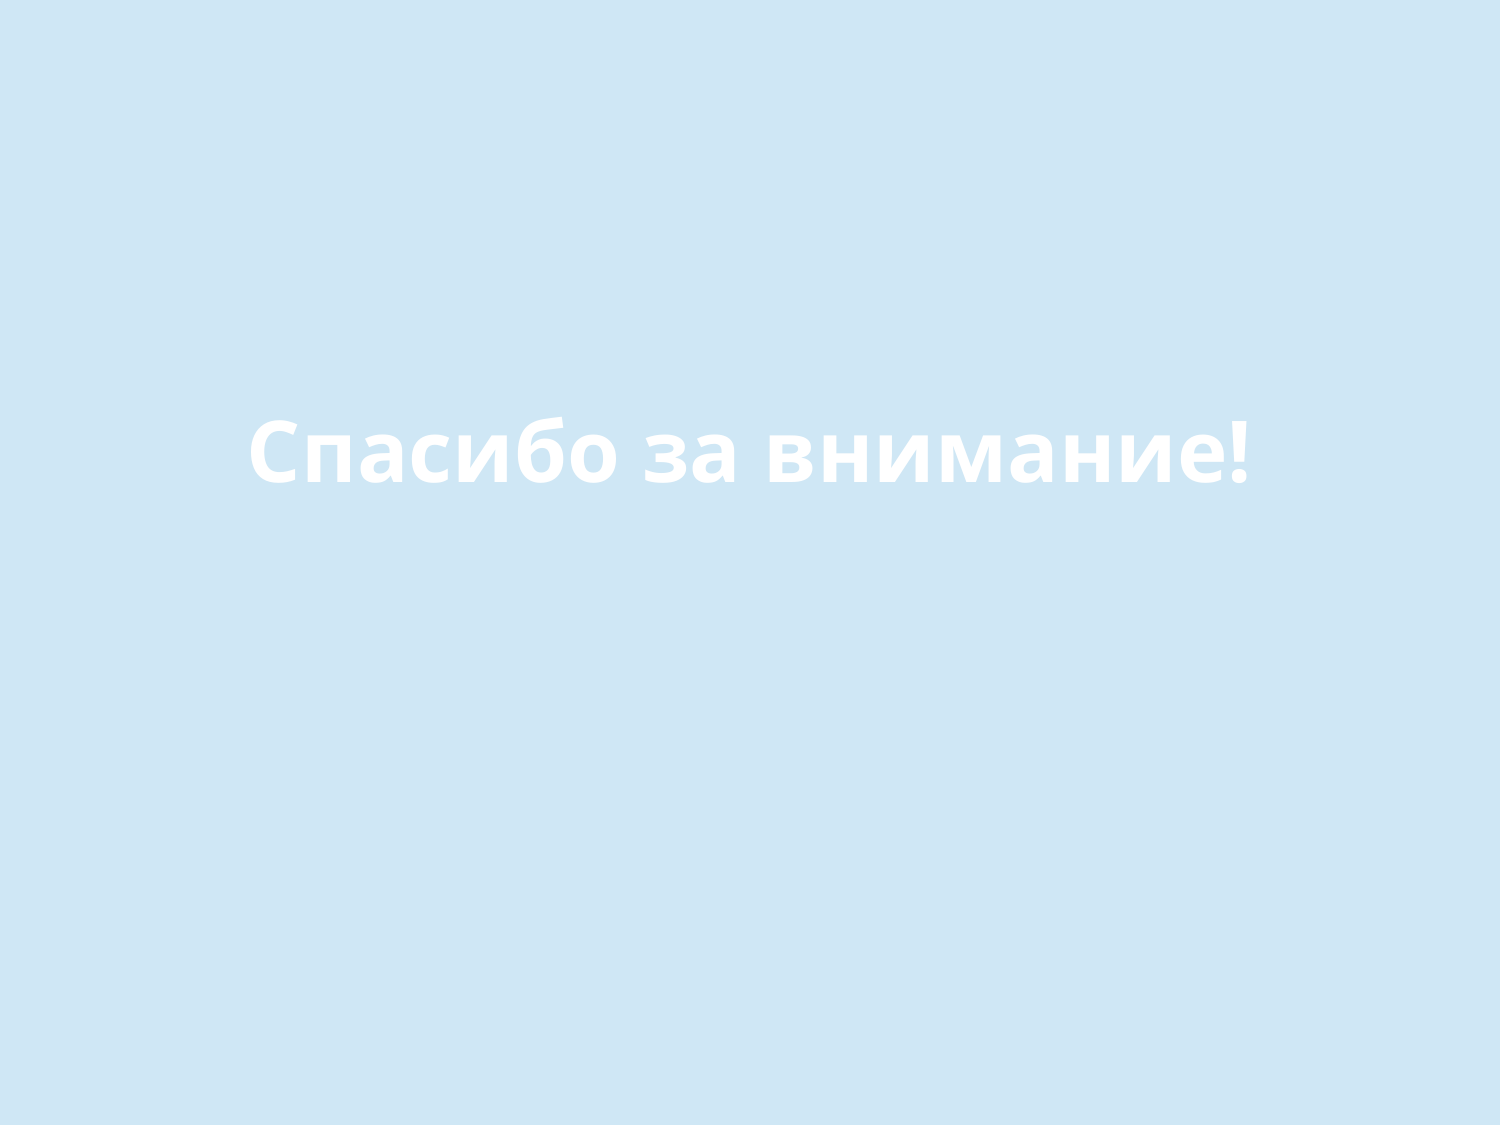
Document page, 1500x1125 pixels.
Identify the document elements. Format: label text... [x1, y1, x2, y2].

title Спасибо за внимание! [75, 389, 1425, 792]
